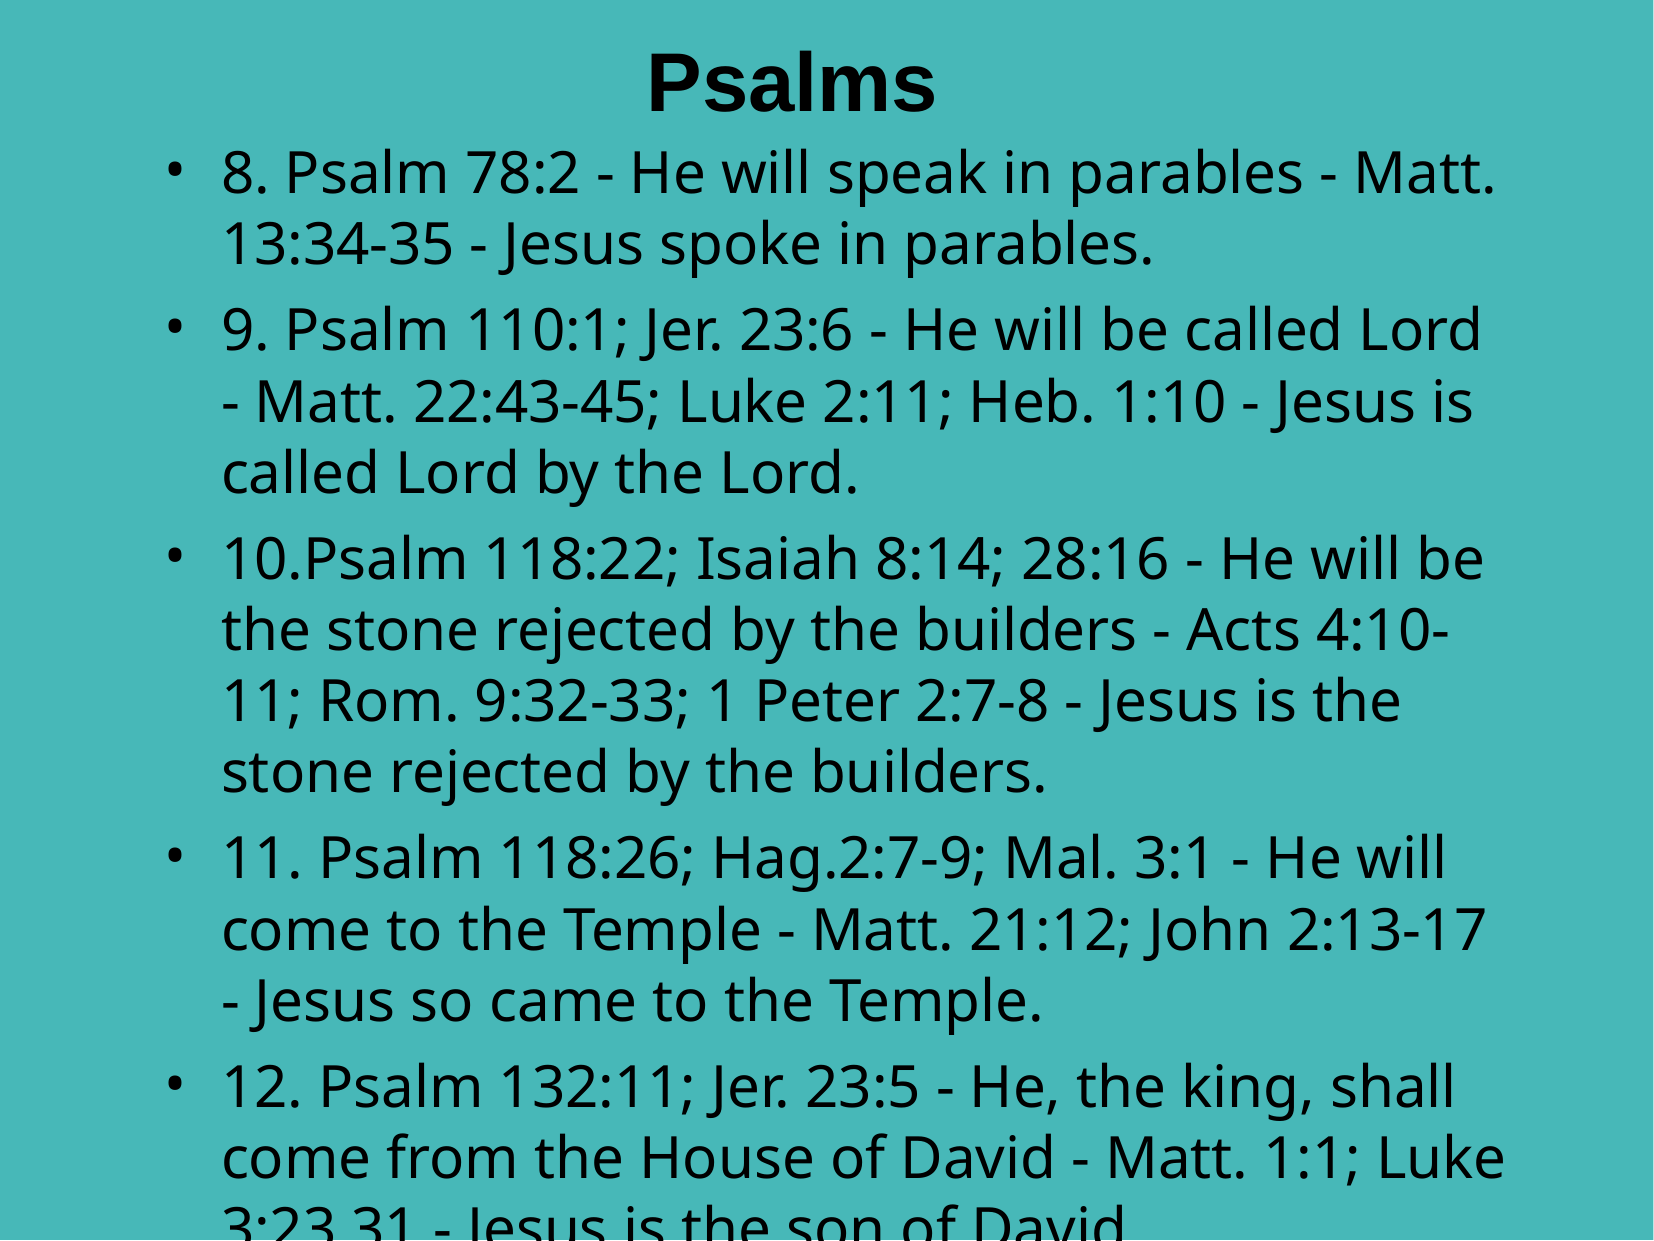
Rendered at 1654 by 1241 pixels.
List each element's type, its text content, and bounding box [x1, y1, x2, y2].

title Psalms [124, 0, 1461, 166]
list 8. Psalm 78:2 - He will speak in parables - Matt. 13:34-35 - Jesus spoke in parables. 9. Psalm 110:1; Jer. 23:6 - He will be called Lord - Matt. 22:43-45; Luke 2:11; Heb. 1:10 - Jesus is called Lord by the Lord. 10.Psalm 118:22; Isaiah 8:14; 28:16 - He will be the stone rejected by the builders - Acts 4:10-11; Rom. 9:32-33; 1 Peter 2:7-8 - Jesus is the stone rejected by the builders. 11. Psalm 118:26; Hag.2:7-9; Mal. 3:1 - He will come to the Temple - Matt. 21:12; John 2:13-17 - Jesus so came to the Temple. 12. Psalm 132:11; Jer. 23:5 - He, the king, shall come from the House of David - Matt. 1:1; Luke 3:23,31 - Jesus is the son of David. [150, 129, 1530, 1241]
